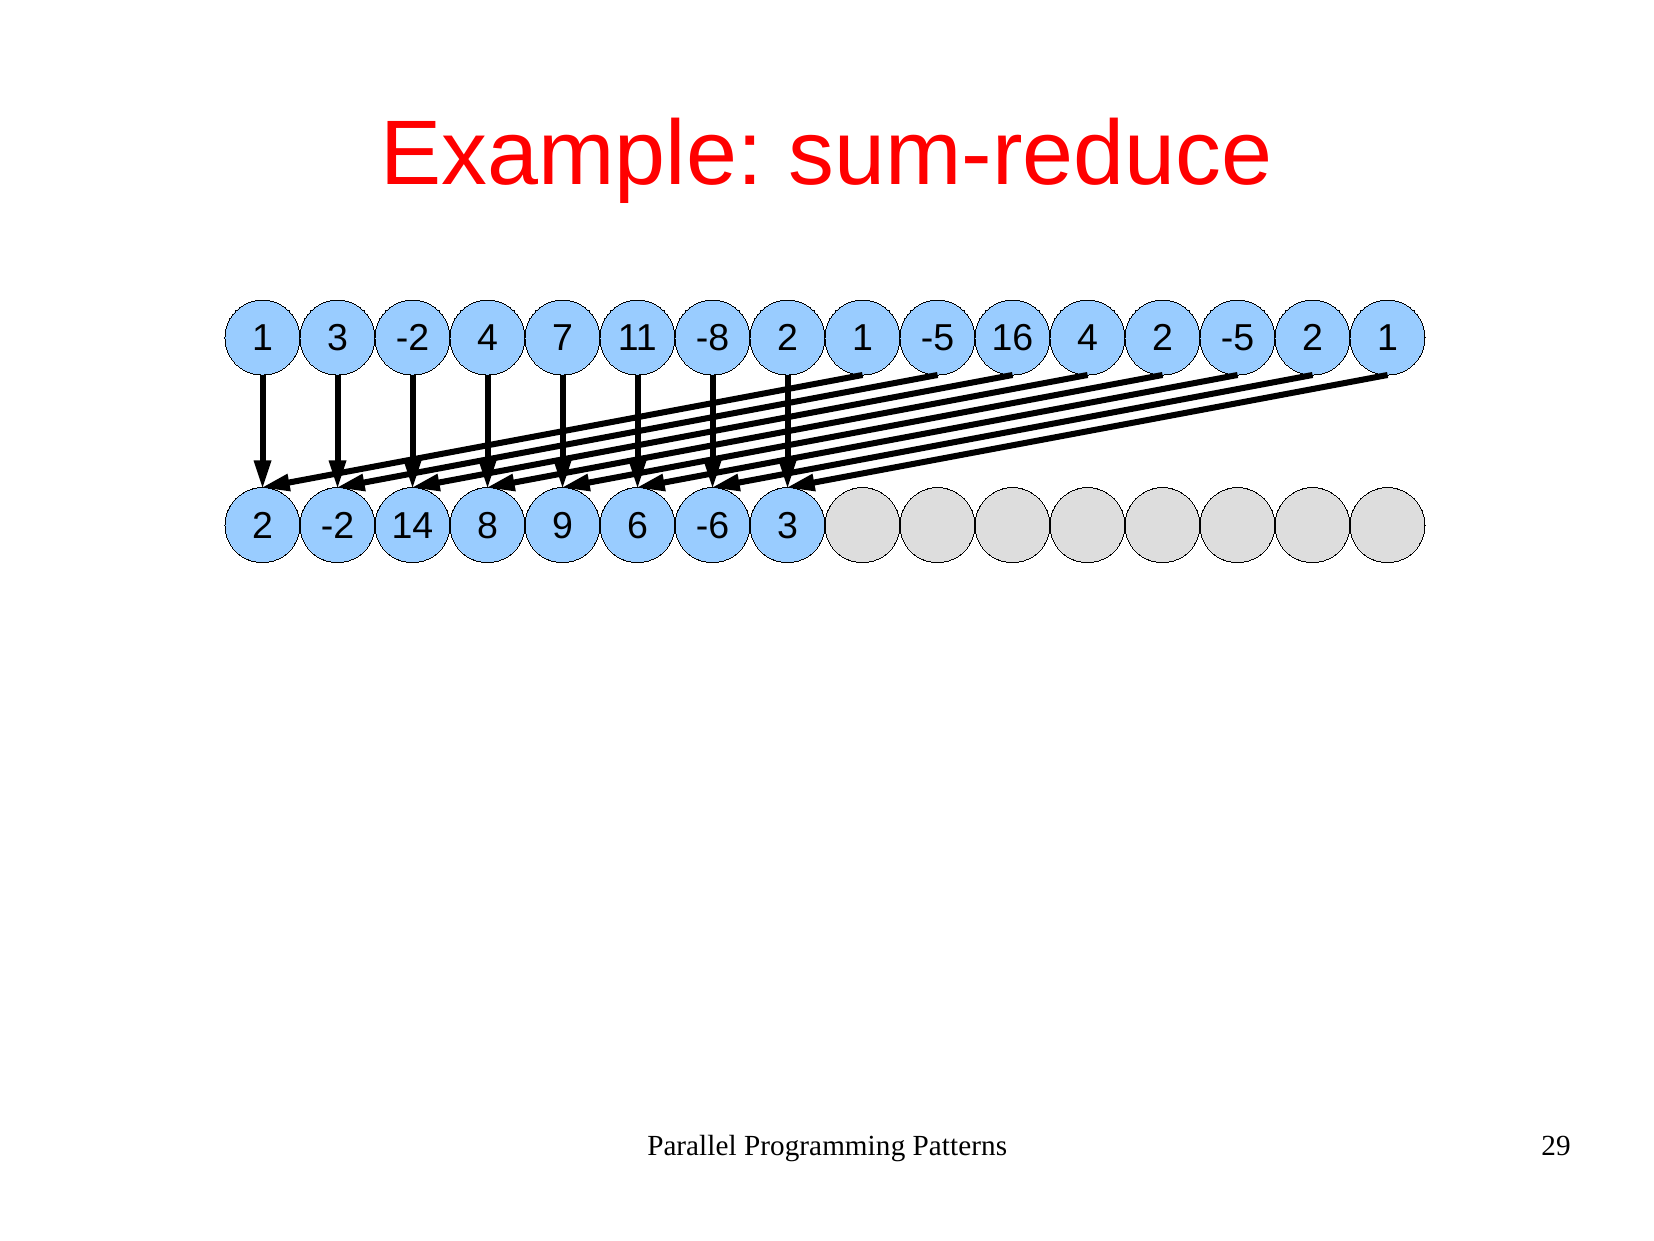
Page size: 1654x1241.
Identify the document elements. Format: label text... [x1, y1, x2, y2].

text_box 1 [825, 300, 901, 376]
text_box 14 [375, 487, 451, 563]
text_box 6 [600, 487, 676, 563]
text_box 4 [450, 300, 526, 375]
text_box -2 [375, 300, 451, 375]
text_box 4 [1050, 300, 1126, 376]
title Example: sum-reduce [82, 49, 1571, 257]
text_box 8 [450, 487, 526, 563]
text_box 11 [600, 300, 676, 375]
text_box 9 [525, 487, 601, 563]
text_box 1 [224, 300, 301, 375]
text_box 2 [1275, 300, 1351, 376]
text_box 3 [300, 300, 376, 375]
text_box 7 [525, 300, 601, 375]
text_box [825, 487, 1426, 563]
text_box 16 [975, 300, 1051, 376]
text_box -8 [675, 300, 751, 375]
text_box -6 [675, 487, 751, 563]
text_box 3 [750, 487, 826, 563]
text_box 2 [750, 300, 826, 375]
text_box 2 [1125, 300, 1201, 376]
text_box -5 [900, 300, 976, 376]
text_box -2 [300, 487, 376, 563]
text_box -5 [1200, 300, 1276, 376]
text_box 1 [1350, 300, 1426, 376]
text_box 2 [224, 487, 301, 563]
